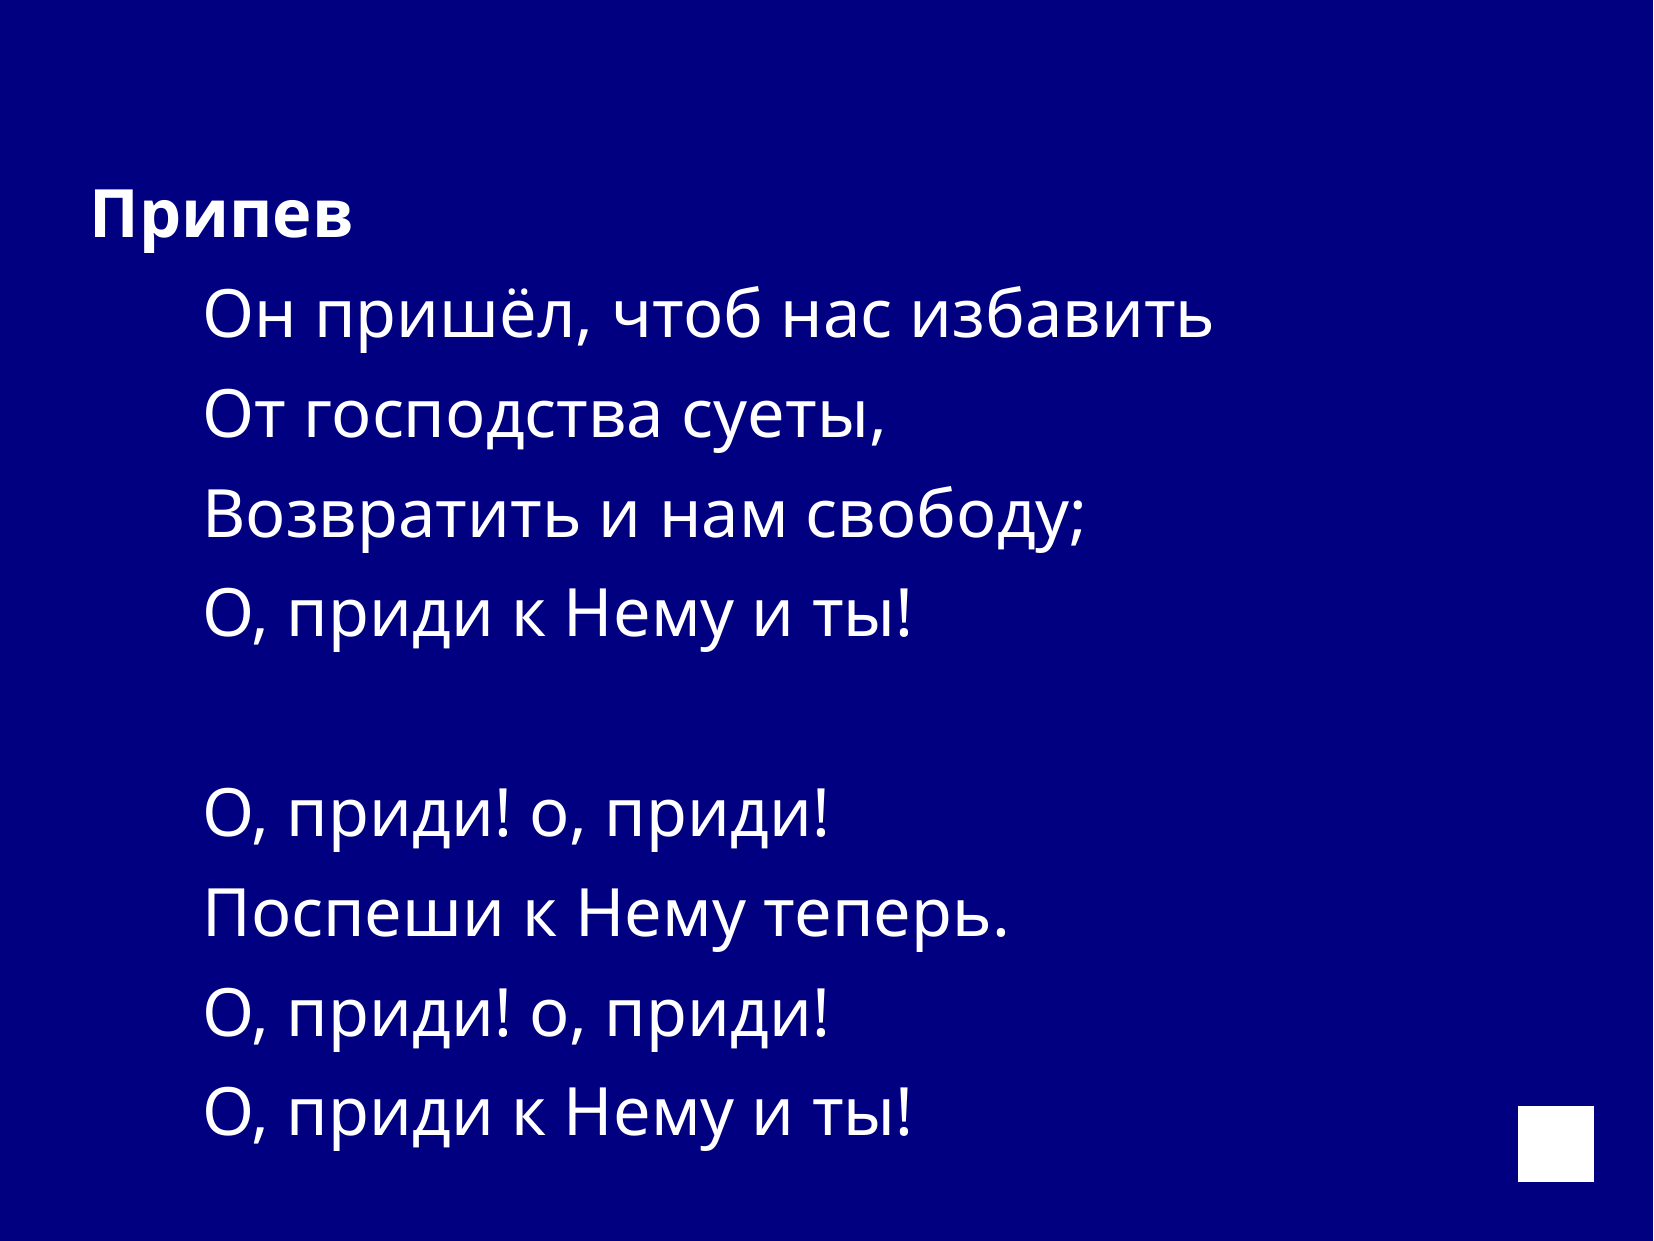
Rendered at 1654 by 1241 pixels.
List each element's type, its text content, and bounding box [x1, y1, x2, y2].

text_box Припев Он пришёл, чтоб нас избавить От господства суеты, Возвратить и нам свободу; О, приди к Нему и ты! О, приди! о, приди! Поспеши к Нему теперь. О, приди! о, приди! О, приди к Нему и ты! [75, 150, 1576, 1163]
text_box [1518, 1106, 1594, 1182]
